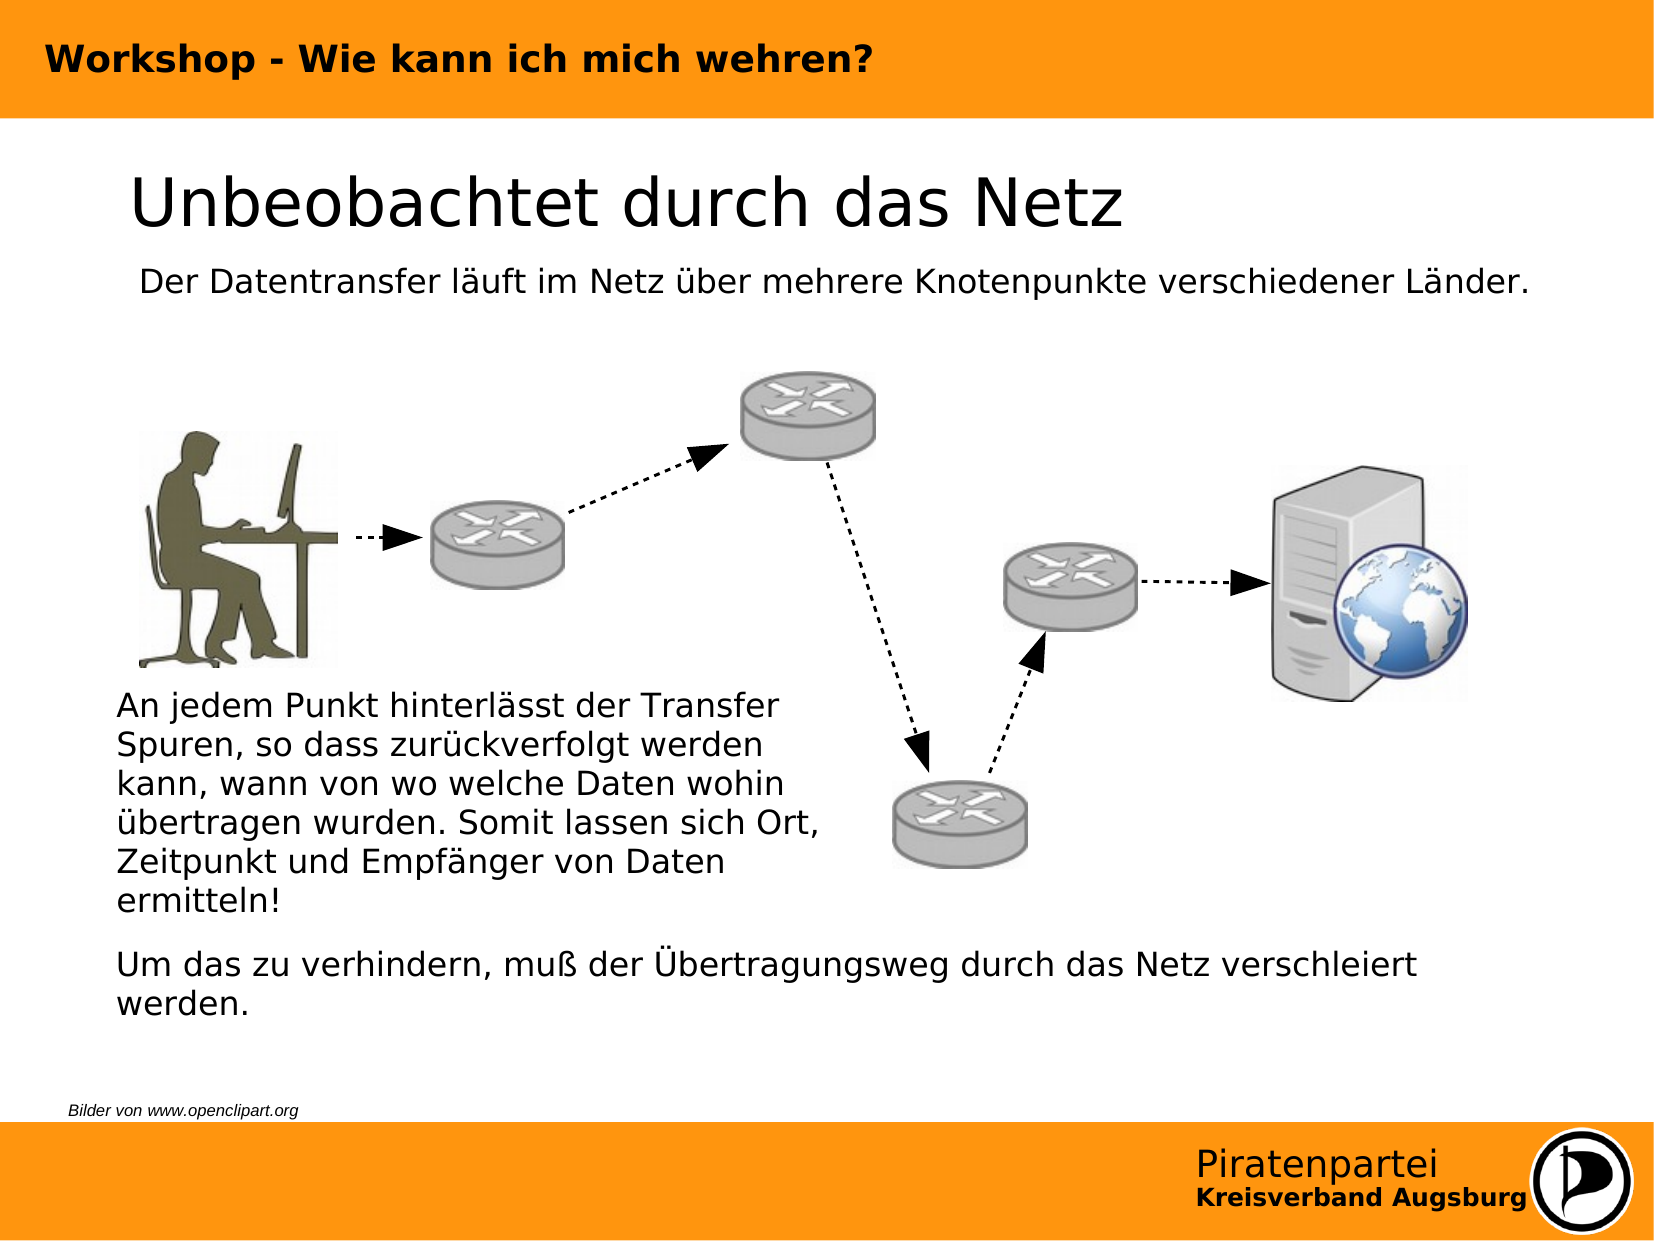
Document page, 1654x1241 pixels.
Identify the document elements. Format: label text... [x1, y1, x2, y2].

picture [1271, 465, 1468, 702]
picture [1529, 1127, 1634, 1235]
text_box An jedem Punkt hinterlässt der Transfer Spuren, so dass zurückverfolgt werden kann, wann von wo welche Daten wohin übertragen wurden. Somit lassen sich Ort, Zeitpunkt und Empfänger von Daten ermitteln! [101, 677, 861, 937]
text_box Der Datentransfer läuft im Netz über mehrere Knotenpunkte verschiedener Länder. [123, 253, 1559, 312]
picture [139, 431, 338, 668]
picture [892, 780, 1028, 869]
picture [430, 500, 565, 590]
text_box Unbeobachtet durch das Netz [115, 155, 1560, 248]
text_box Um das zu verhindern, muß der Übertragungsweg durch das Netz verschleiert werden. [100, 937, 1536, 1040]
text_box Bilder von www.openclipart.org [53, 1092, 842, 1127]
picture [1003, 542, 1138, 632]
picture [740, 371, 876, 461]
text_box Workshop - Wie kann ich mich wehren? [29, 29, 1329, 88]
